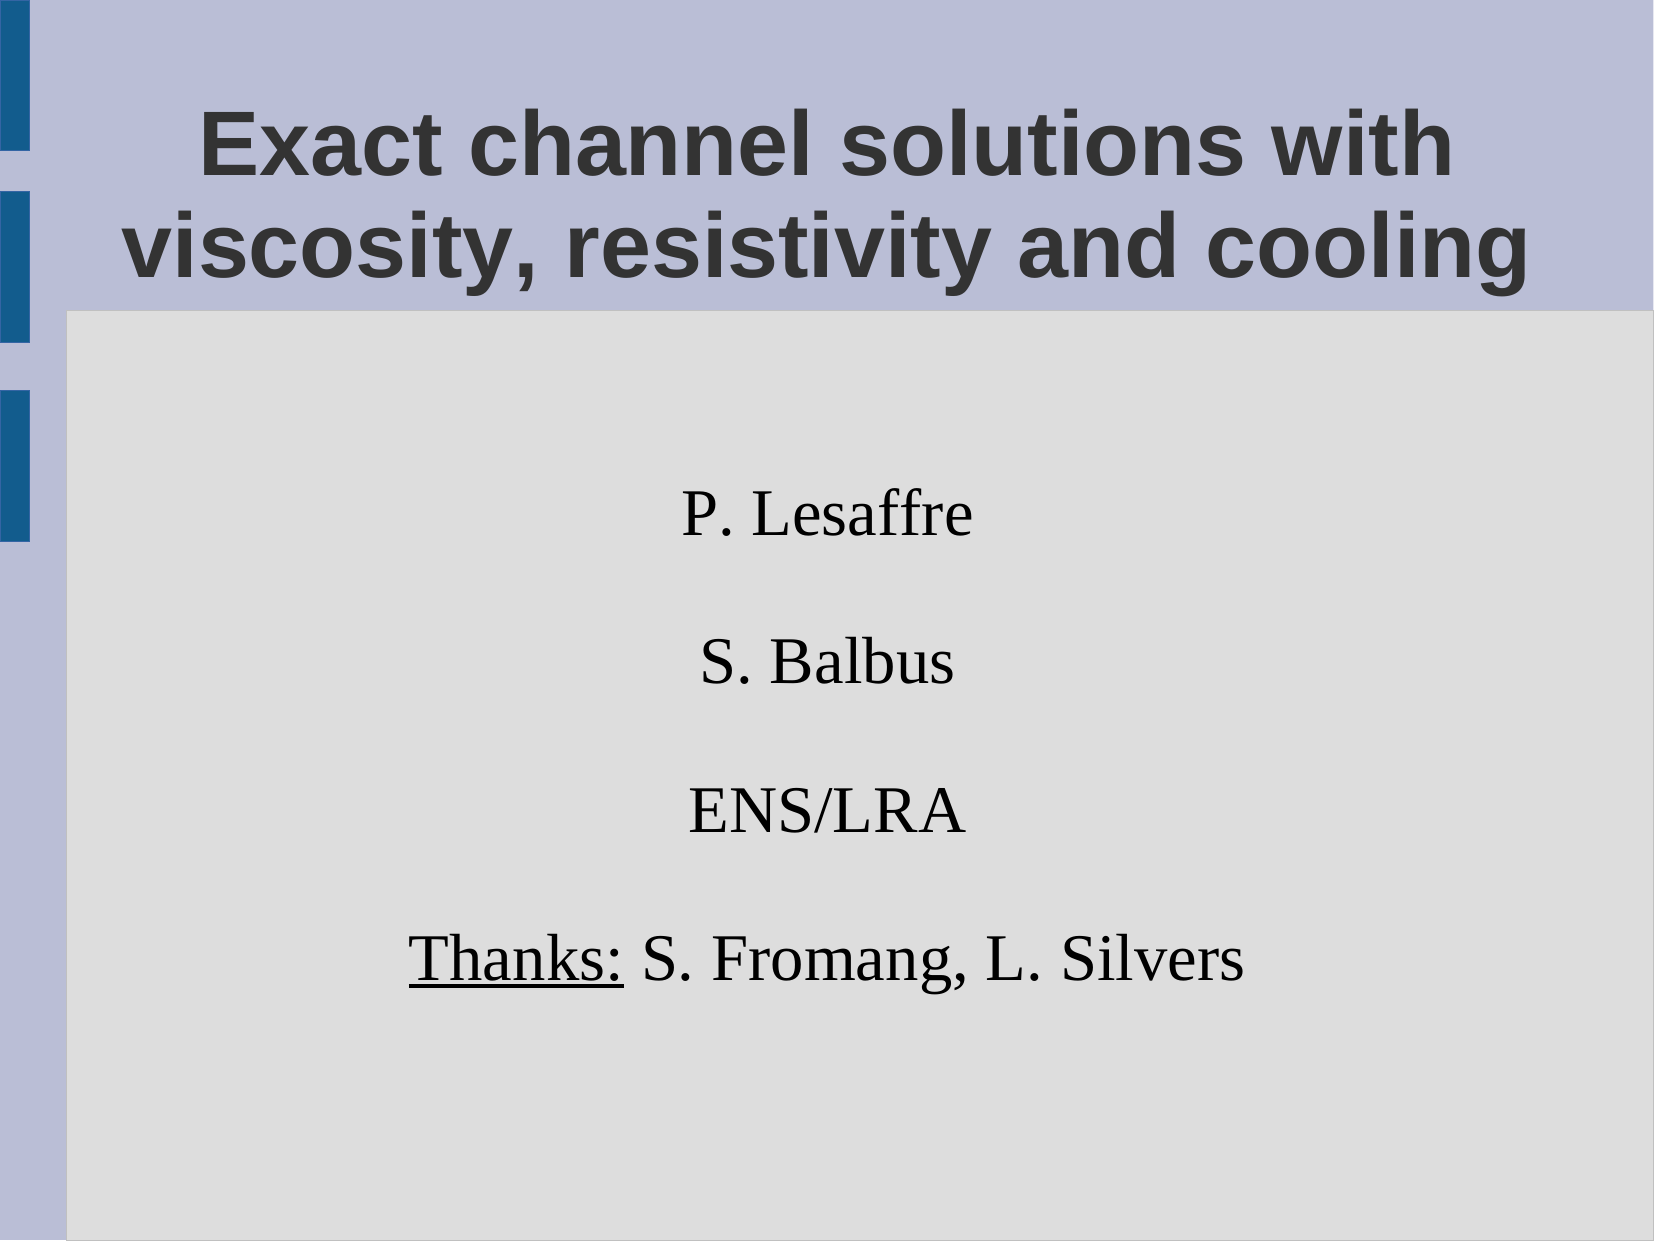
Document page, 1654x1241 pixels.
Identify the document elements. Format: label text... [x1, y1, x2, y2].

title Exact channel solutions with viscosity, resistivity and cooling [121, 91, 1534, 299]
subtitle P. Lesaffre S. Balbus ENS/LRA Thanks: S. Fromang, L. Silvers [121, 344, 1534, 1127]
